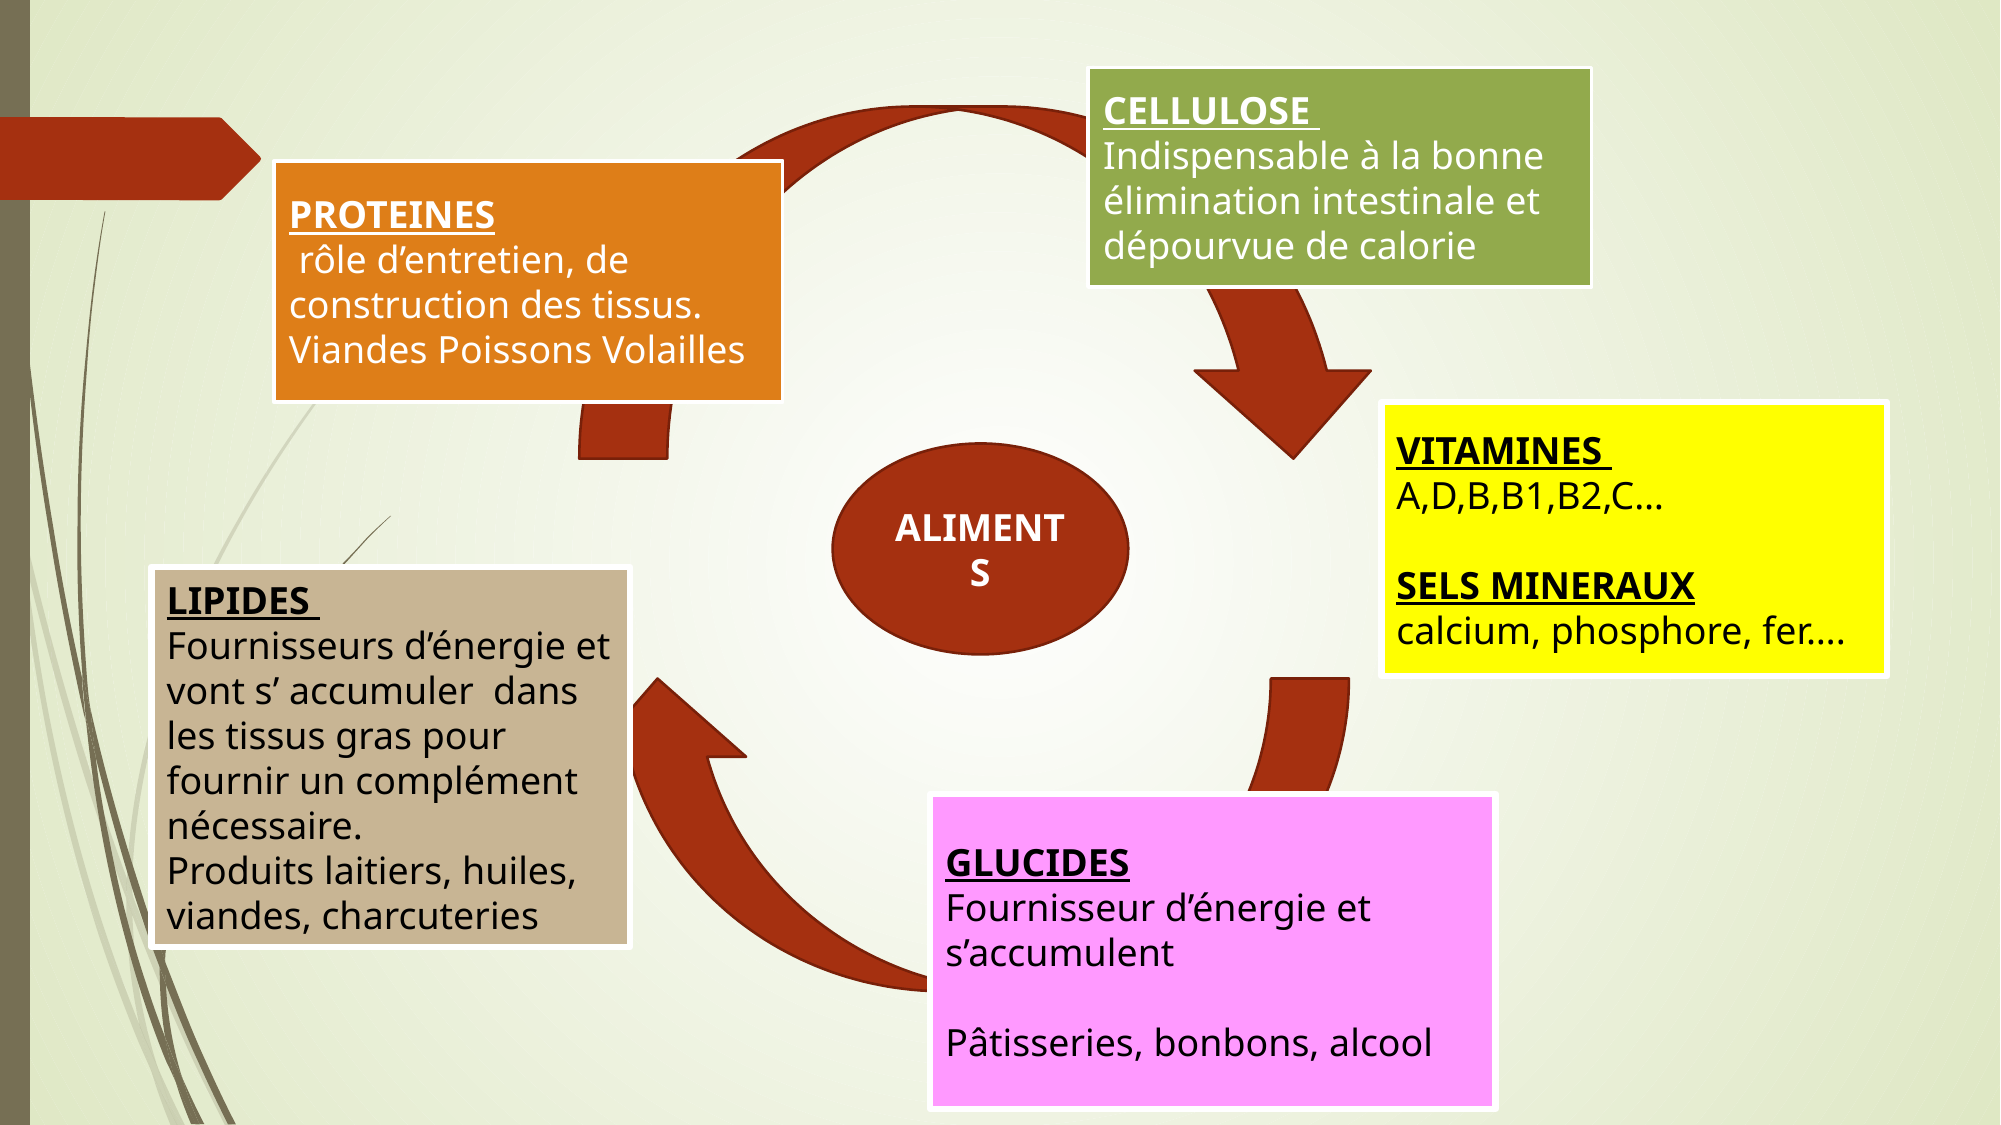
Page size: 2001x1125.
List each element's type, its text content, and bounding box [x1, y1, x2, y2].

text_box GLUCIDES Fournisseur d’énergie et s’accumulent Pâtisseries, bonbons, alcool [930, 794, 1496, 1109]
text_box [735, 106, 1088, 193]
text_box VITAMINES A,D,B,B1,B2,C… SELS MINERAUX calcium, phosphore, fer…. [1381, 402, 1887, 676]
text_box [579, 402, 672, 459]
text_box PROTEINES rôle d’entretien, de construction des tissus. Viandes Poissons Volailles [274, 161, 783, 402]
text_box [1247, 678, 1349, 794]
text_box [1194, 287, 1371, 459]
text_box LIPIDES Fournisseurs d’énergie et vont s’ accumuler dans les tissus gras pour fournir un complément nécessaire. Produits laitiers, huiles, viandes, charcuteries [152, 567, 630, 947]
text_box CELLULOSE Indispensable à la bonne élimination intestinale et dépourvue de calorie [1088, 67, 1591, 287]
text_box ALIMENTS [832, 443, 1129, 655]
text_box [630, 678, 930, 991]
